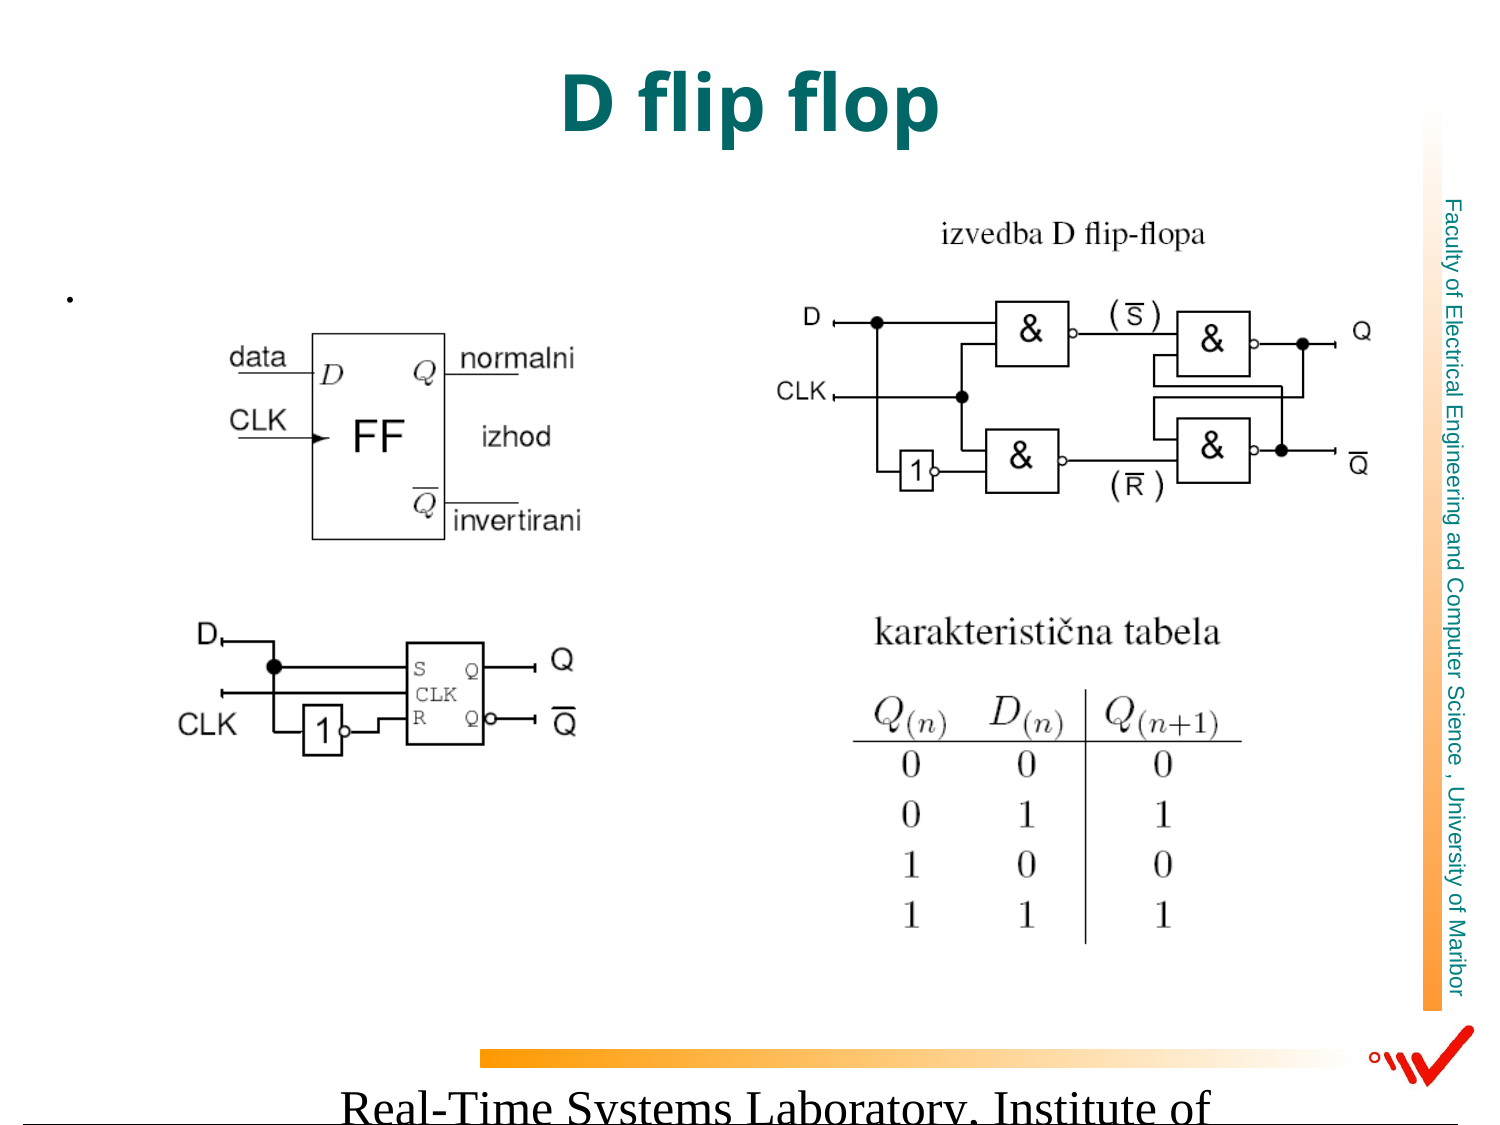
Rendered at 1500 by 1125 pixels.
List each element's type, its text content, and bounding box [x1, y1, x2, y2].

picture [845, 604, 1271, 950]
picture [135, 317, 605, 772]
title D flip flop [75, 45, 1426, 233]
text_box . [48, 244, 92, 320]
picture [726, 203, 1390, 503]
